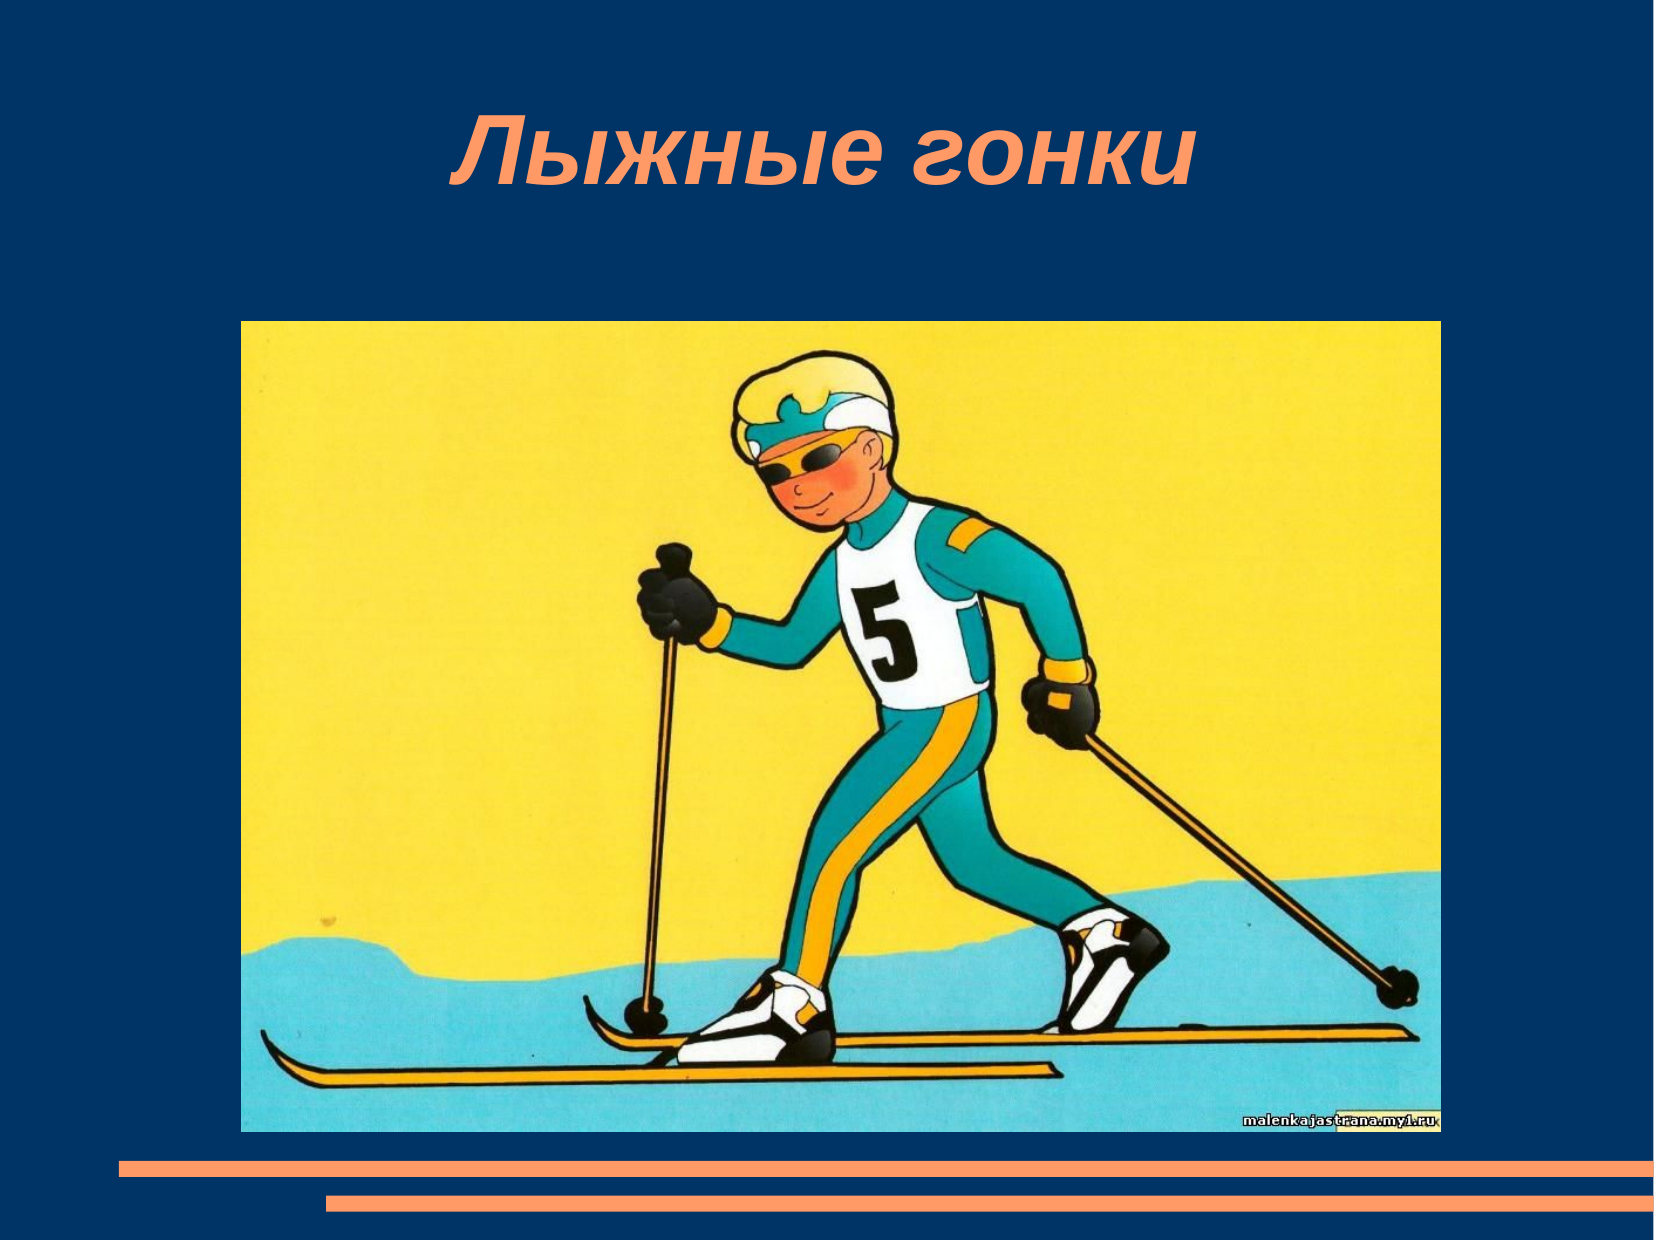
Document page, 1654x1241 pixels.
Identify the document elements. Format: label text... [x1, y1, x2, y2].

picture [241, 321, 1441, 1132]
title Лыжные гонки [121, 46, 1534, 254]
